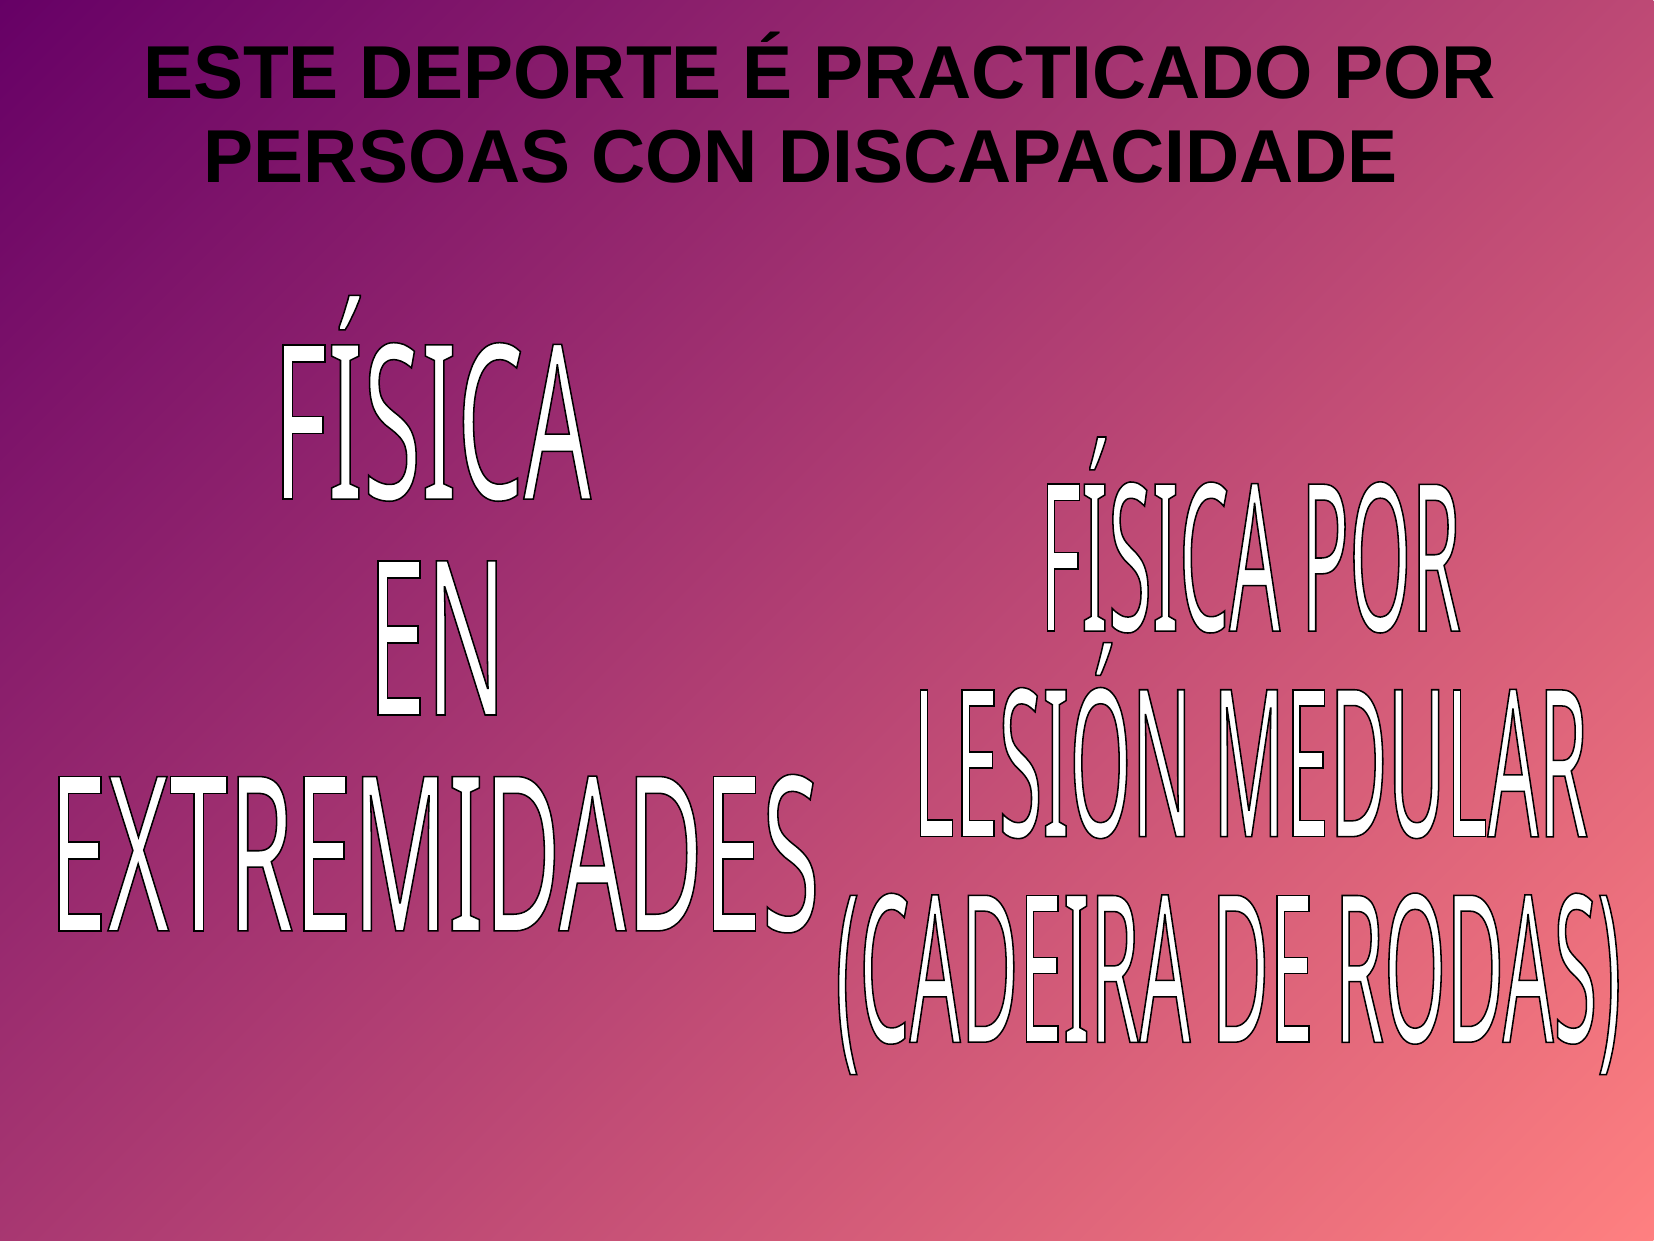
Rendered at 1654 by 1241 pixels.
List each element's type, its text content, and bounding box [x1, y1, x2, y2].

text_box FÍSICA EN EXTREMIDADES [362, 776, 438, 931]
text_box FÍSICA POR LESIÓN MEDULAR (CADEIRA DE RODAS) [1074, 687, 1127, 839]
text_box FÍSICA POR LESIÓN MEDULAR (CADEIRA DE RODAS) [1045, 689, 1067, 837]
text_box FÍSICA POR LESIÓN MEDULAR (CADEIRA DE RODAS) [1066, 895, 1087, 1043]
text_box FÍSICA POR LESIÓN MEDULAR (CADEIRA DE RODAS) [1026, 895, 1059, 1043]
text_box FÍSICA POR LESIÓN MEDULAR (CADEIRA DE RODAS) [1002, 687, 1039, 839]
text_box FÍSICA POR LESIÓN MEDULAR (CADEIRA DE RODAS) [1419, 484, 1460, 632]
text_box ESTE DEPORTE É PRACTICADO POR PERSOAS CON DISCAPACIDADE [23, 23, 1619, 207]
text_box FÍSICA POR LESIÓN MEDULAR (CADEIRA DE RODAS) [1353, 481, 1407, 634]
text_box FÍSICA POR LESIÓN MEDULAR (CADEIRA DE RODAS) [1220, 689, 1278, 837]
text_box FÍSICA EN EXTREMIDADES [377, 560, 420, 715]
text_box FÍSICA POR LESIÓN MEDULAR (CADEIRA DE RODAS) [1337, 689, 1383, 837]
text_box FÍSICA POR LESIÓN MEDULAR (CADEIRA DE RODAS) [1342, 895, 1383, 1043]
text_box FÍSICA POR LESIÓN MEDULAR (CADEIRA DE RODAS) [1388, 893, 1442, 1045]
text_box FÍSICA EN EXTREMIDADES [170, 776, 227, 931]
text_box FÍSICA EN EXTREMIDADES [767, 774, 815, 933]
text_box FÍSICA POR LESIÓN MEDULAR (CADEIRA DE RODAS) [920, 689, 953, 837]
text_box FÍSICA EN EXTREMIDADES [339, 295, 361, 330]
text_box FÍSICA POR LESIÓN MEDULAR (CADEIRA DE RODAS) [1292, 689, 1325, 837]
text_box FÍSICA POR LESIÓN MEDULAR (CADEIRA DE RODAS) [864, 893, 908, 1045]
text_box FÍSICA POR LESIÓN MEDULAR (CADEIRA DE RODAS) [1453, 895, 1500, 1043]
text_box FÍSICA EN EXTREMIDADES [303, 776, 346, 931]
text_box FÍSICA POR LESIÓN MEDULAR (CADEIRA DE RODAS) [1183, 482, 1227, 634]
text_box FÍSICA POR LESIÓN MEDULAR (CADEIRA DE RODAS) [968, 895, 1014, 1043]
text_box FÍSICA EN EXTREMIDADES [452, 776, 480, 931]
text_box FÍSICA POR LESIÓN MEDULAR (CADEIRA DE RODAS) [1557, 893, 1594, 1045]
text_box FÍSICA POR LESIÓN MEDULAR (CADEIRA DE RODAS) [1047, 484, 1080, 632]
text_box FÍSICA EN EXTREMIDADES [59, 776, 102, 931]
text_box FÍSICA POR LESIÓN MEDULAR (CADEIRA DE RODAS) [1155, 484, 1176, 632]
text_box FÍSICA POR LESIÓN MEDULAR (CADEIRA DE RODAS) [1112, 482, 1149, 634]
text_box FÍSICA POR LESIÓN MEDULAR (CADEIRA DE RODAS) [1308, 484, 1346, 632]
text_box FÍSICA EN EXTREMIDADES [425, 344, 453, 500]
text_box FÍSICA POR LESIÓN MEDULAR (CADEIRA DE RODAS) [1453, 689, 1486, 837]
text_box FÍSICA EN EXTREMIDADES [636, 776, 697, 931]
text_box FÍSICA POR LESIÓN MEDULAR (CADEIRA DE RODAS) [1394, 689, 1439, 839]
text_box FÍSICA POR LESIÓN MEDULAR (CADEIRA DE RODAS) [1546, 689, 1587, 837]
text_box FÍSICA EN EXTREMIDADES [494, 776, 555, 931]
text_box FÍSICA EN EXTREMIDADES [523, 344, 592, 500]
text_box FÍSICA POR LESIÓN MEDULAR (CADEIRA DE RODAS) [1229, 483, 1281, 632]
text_box FÍSICA EN EXTREMIDADES [107, 776, 169, 931]
text_box FÍSICA EN EXTREMIDADES [331, 344, 359, 500]
text_box FÍSICA POR LESIÓN MEDULAR (CADEIRA DE RODAS) [1139, 689, 1185, 837]
text_box FÍSICA POR LESIÓN MEDULAR (CADEIRA DE RODAS) [1277, 895, 1309, 1043]
text_box FÍSICA POR LESIÓN MEDULAR (CADEIRA DE RODAS) [1487, 689, 1539, 837]
text_box FÍSICA POR LESIÓN MEDULAR (CADEIRA DE RODAS) [962, 689, 994, 837]
text_box FÍSICA POR LESIÓN MEDULAR (CADEIRA DE RODAS) [1502, 894, 1554, 1043]
text_box FÍSICA EN EXTREMIDADES [368, 342, 417, 502]
text_box FÍSICA EN EXTREMIDADES [282, 344, 325, 500]
text_box FÍSICA POR LESIÓN MEDULAR (CADEIRA DE RODAS) [1599, 895, 1619, 1075]
text_box FÍSICA POR LESIÓN MEDULAR (CADEIRA DE RODAS) [909, 894, 961, 1043]
text_box FÍSICA EN EXTREMIDADES [463, 342, 521, 502]
text_box FÍSICA POR LESIÓN MEDULAR (CADEIRA DE RODAS) [1097, 894, 1191, 1043]
text_box FÍSICA POR LESIÓN MEDULAR (CADEIRA DE RODAS) [1084, 484, 1105, 632]
text_box FÍSICA EN EXTREMIDADES [558, 776, 627, 931]
text_box FÍSICA EN EXTREMIDADES [436, 560, 497, 715]
text_box FÍSICA POR LESIÓN MEDULAR (CADEIRA DE RODAS) [1218, 895, 1265, 1043]
text_box FÍSICA POR LESIÓN MEDULAR (CADEIRA DE RODAS) [838, 895, 857, 1075]
text_box FÍSICA EN EXTREMIDADES [238, 776, 293, 931]
text_box FÍSICA EN EXTREMIDADES [713, 776, 756, 931]
